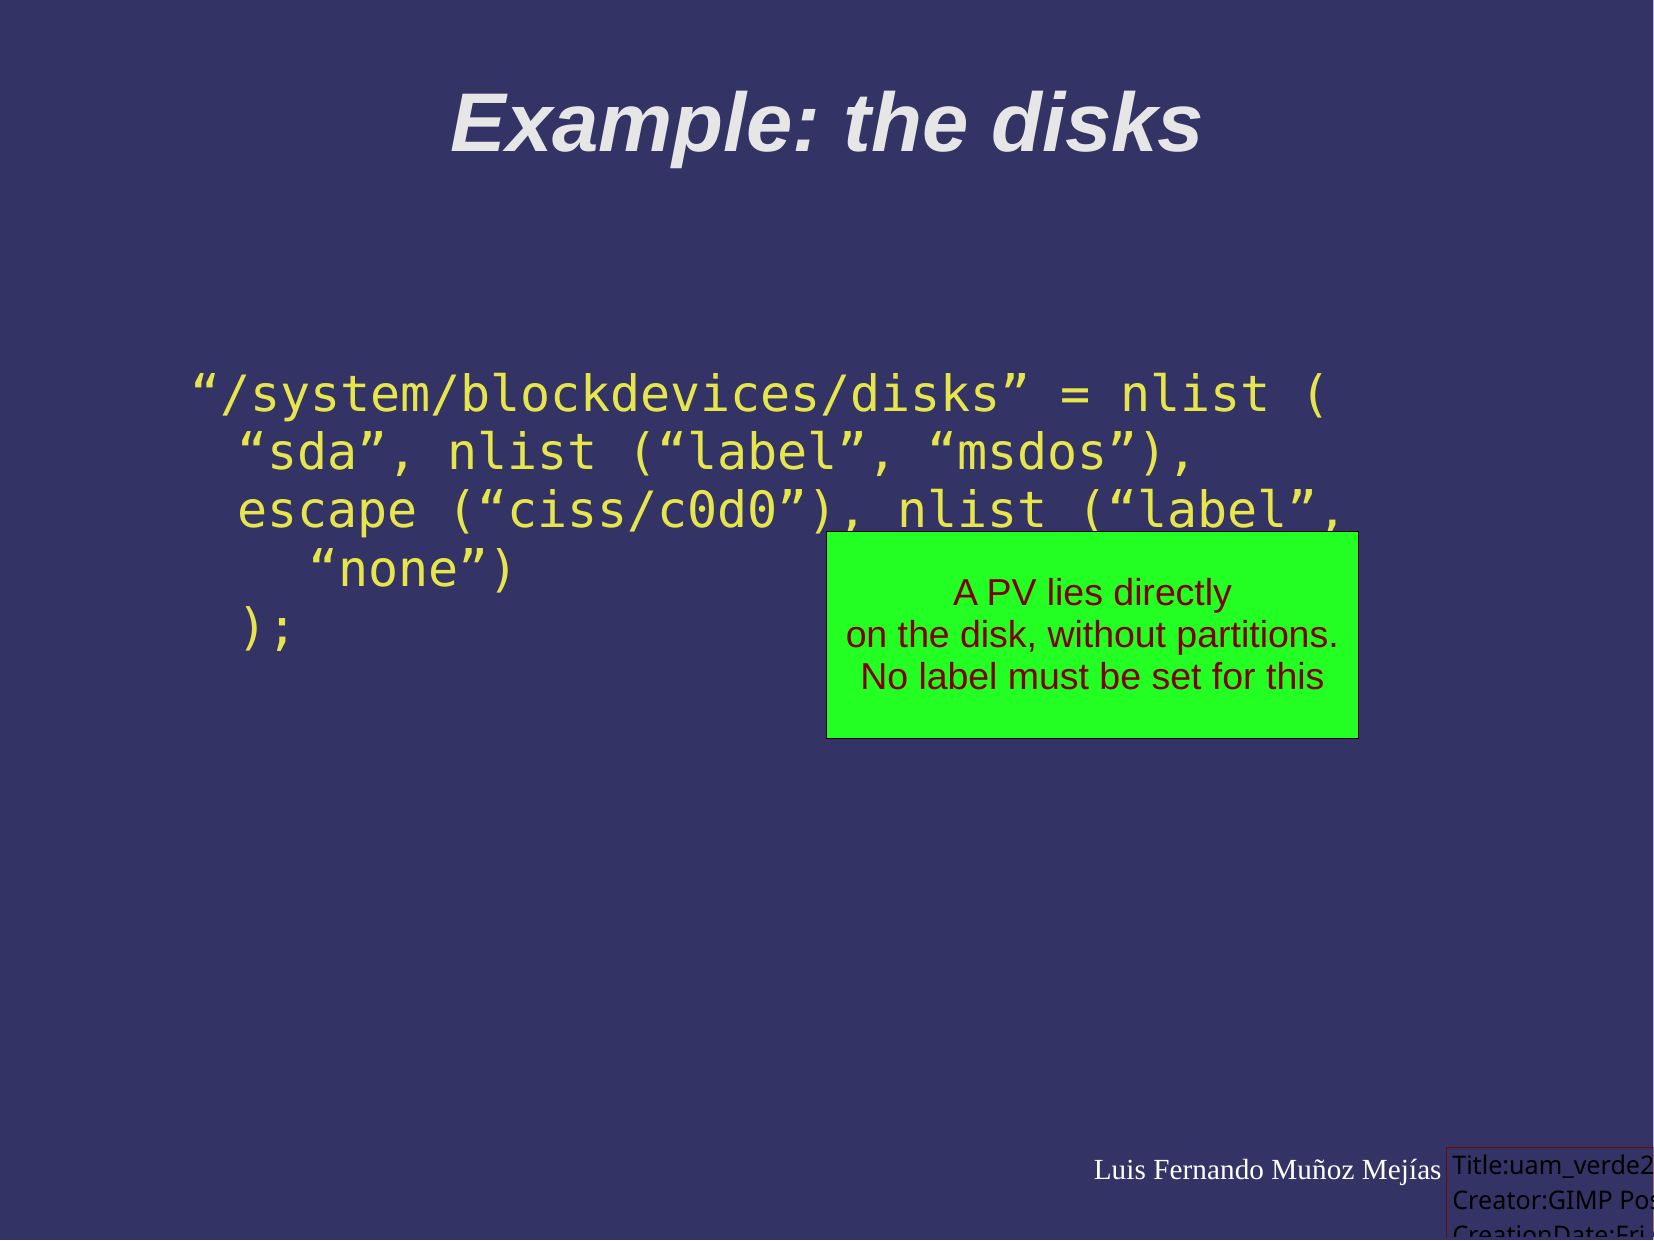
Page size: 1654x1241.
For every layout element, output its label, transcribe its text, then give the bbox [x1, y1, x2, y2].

title Example: the disks [121, 19, 1534, 227]
list “/system/blockdevices/disks” = nlist ( “sda”, nlist (“label”, “msdos”), escape (“ciss/c0d0”), nlist (“label”, “none”) ); [178, 364, 1570, 1147]
text_box A PV lies directly on the disk, without partitions. No label must be set for this [826, 531, 1359, 739]
